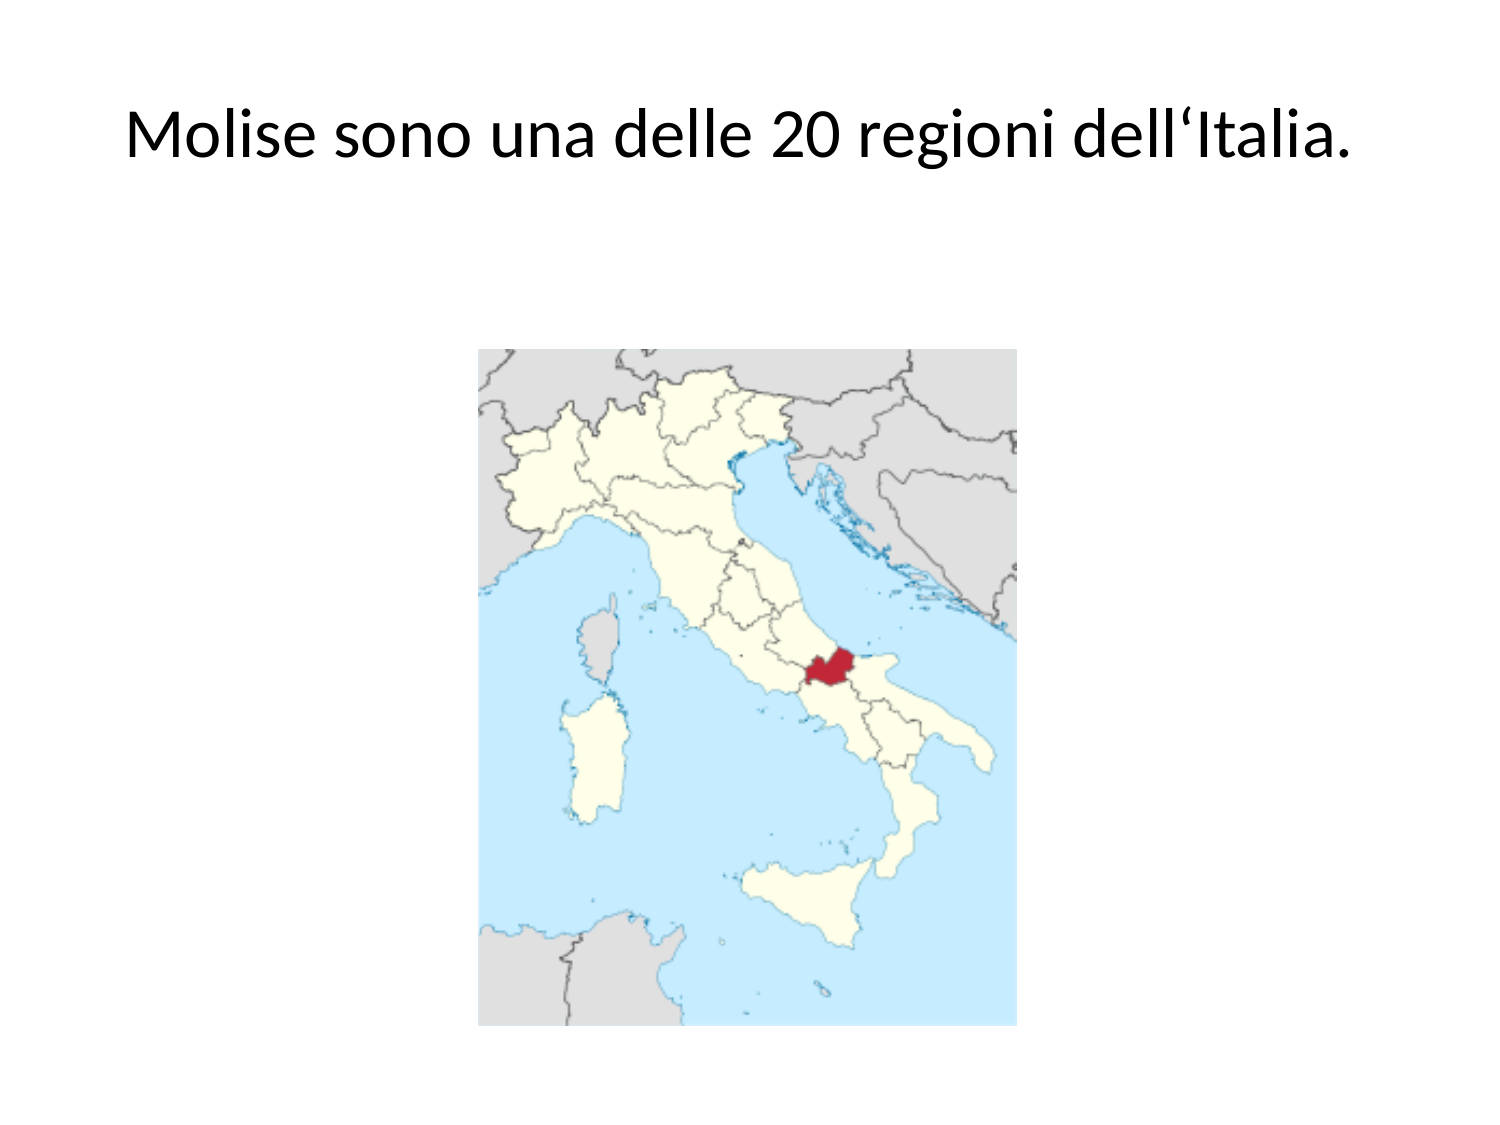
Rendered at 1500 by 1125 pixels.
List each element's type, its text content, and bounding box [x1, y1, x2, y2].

title Molise sono una delle 20 regioni dell‘Italia. [72, 78, 1423, 266]
picture [478, 349, 1017, 1027]
